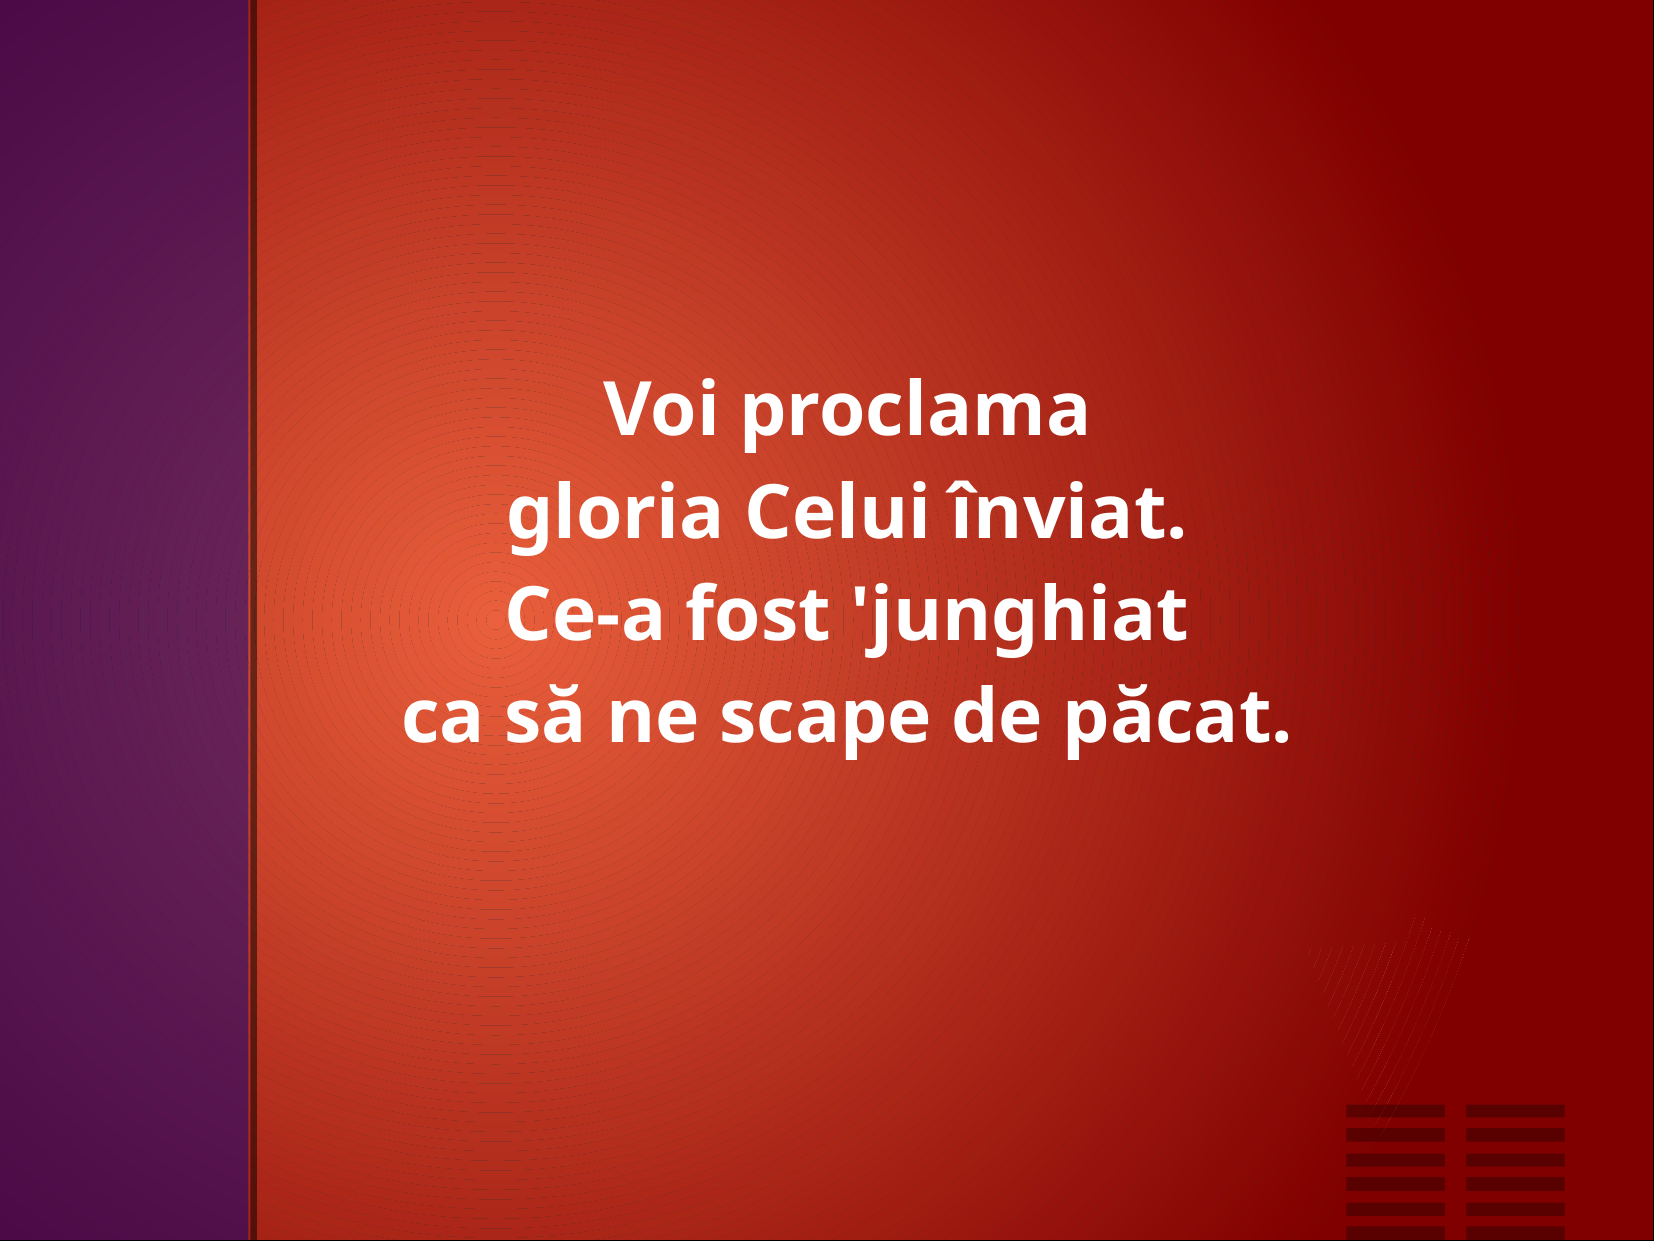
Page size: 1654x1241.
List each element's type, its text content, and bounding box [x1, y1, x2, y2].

text_box Voi proclama gloria Celui înviat. Ce-a fost 'junghiat ca să ne scape de păcat. [0, 374, 1651, 747]
